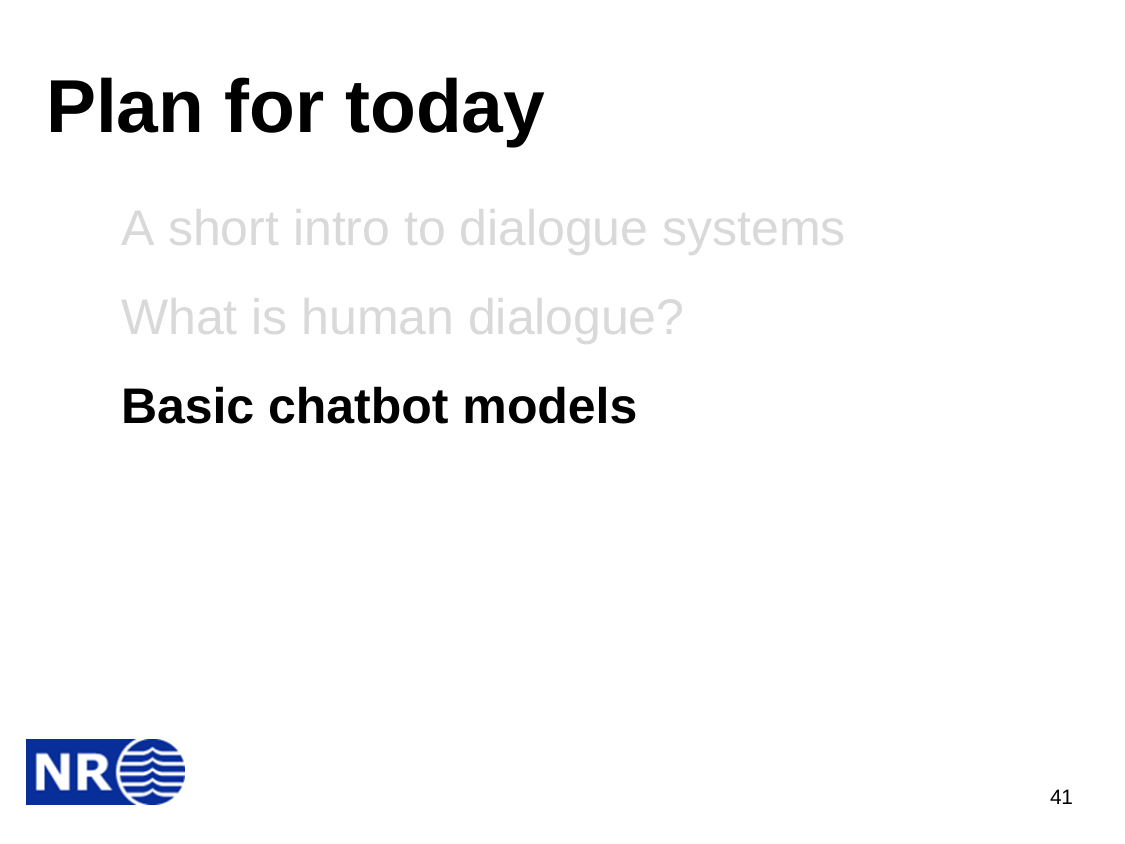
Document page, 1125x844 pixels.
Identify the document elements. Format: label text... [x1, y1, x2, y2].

title Plan for today [30, 32, 1095, 157]
text_box [1035, 776, 1095, 812]
list A short intro to dialogue systems What is human dialogue? Basic chatbot models [30, 187, 1095, 694]
